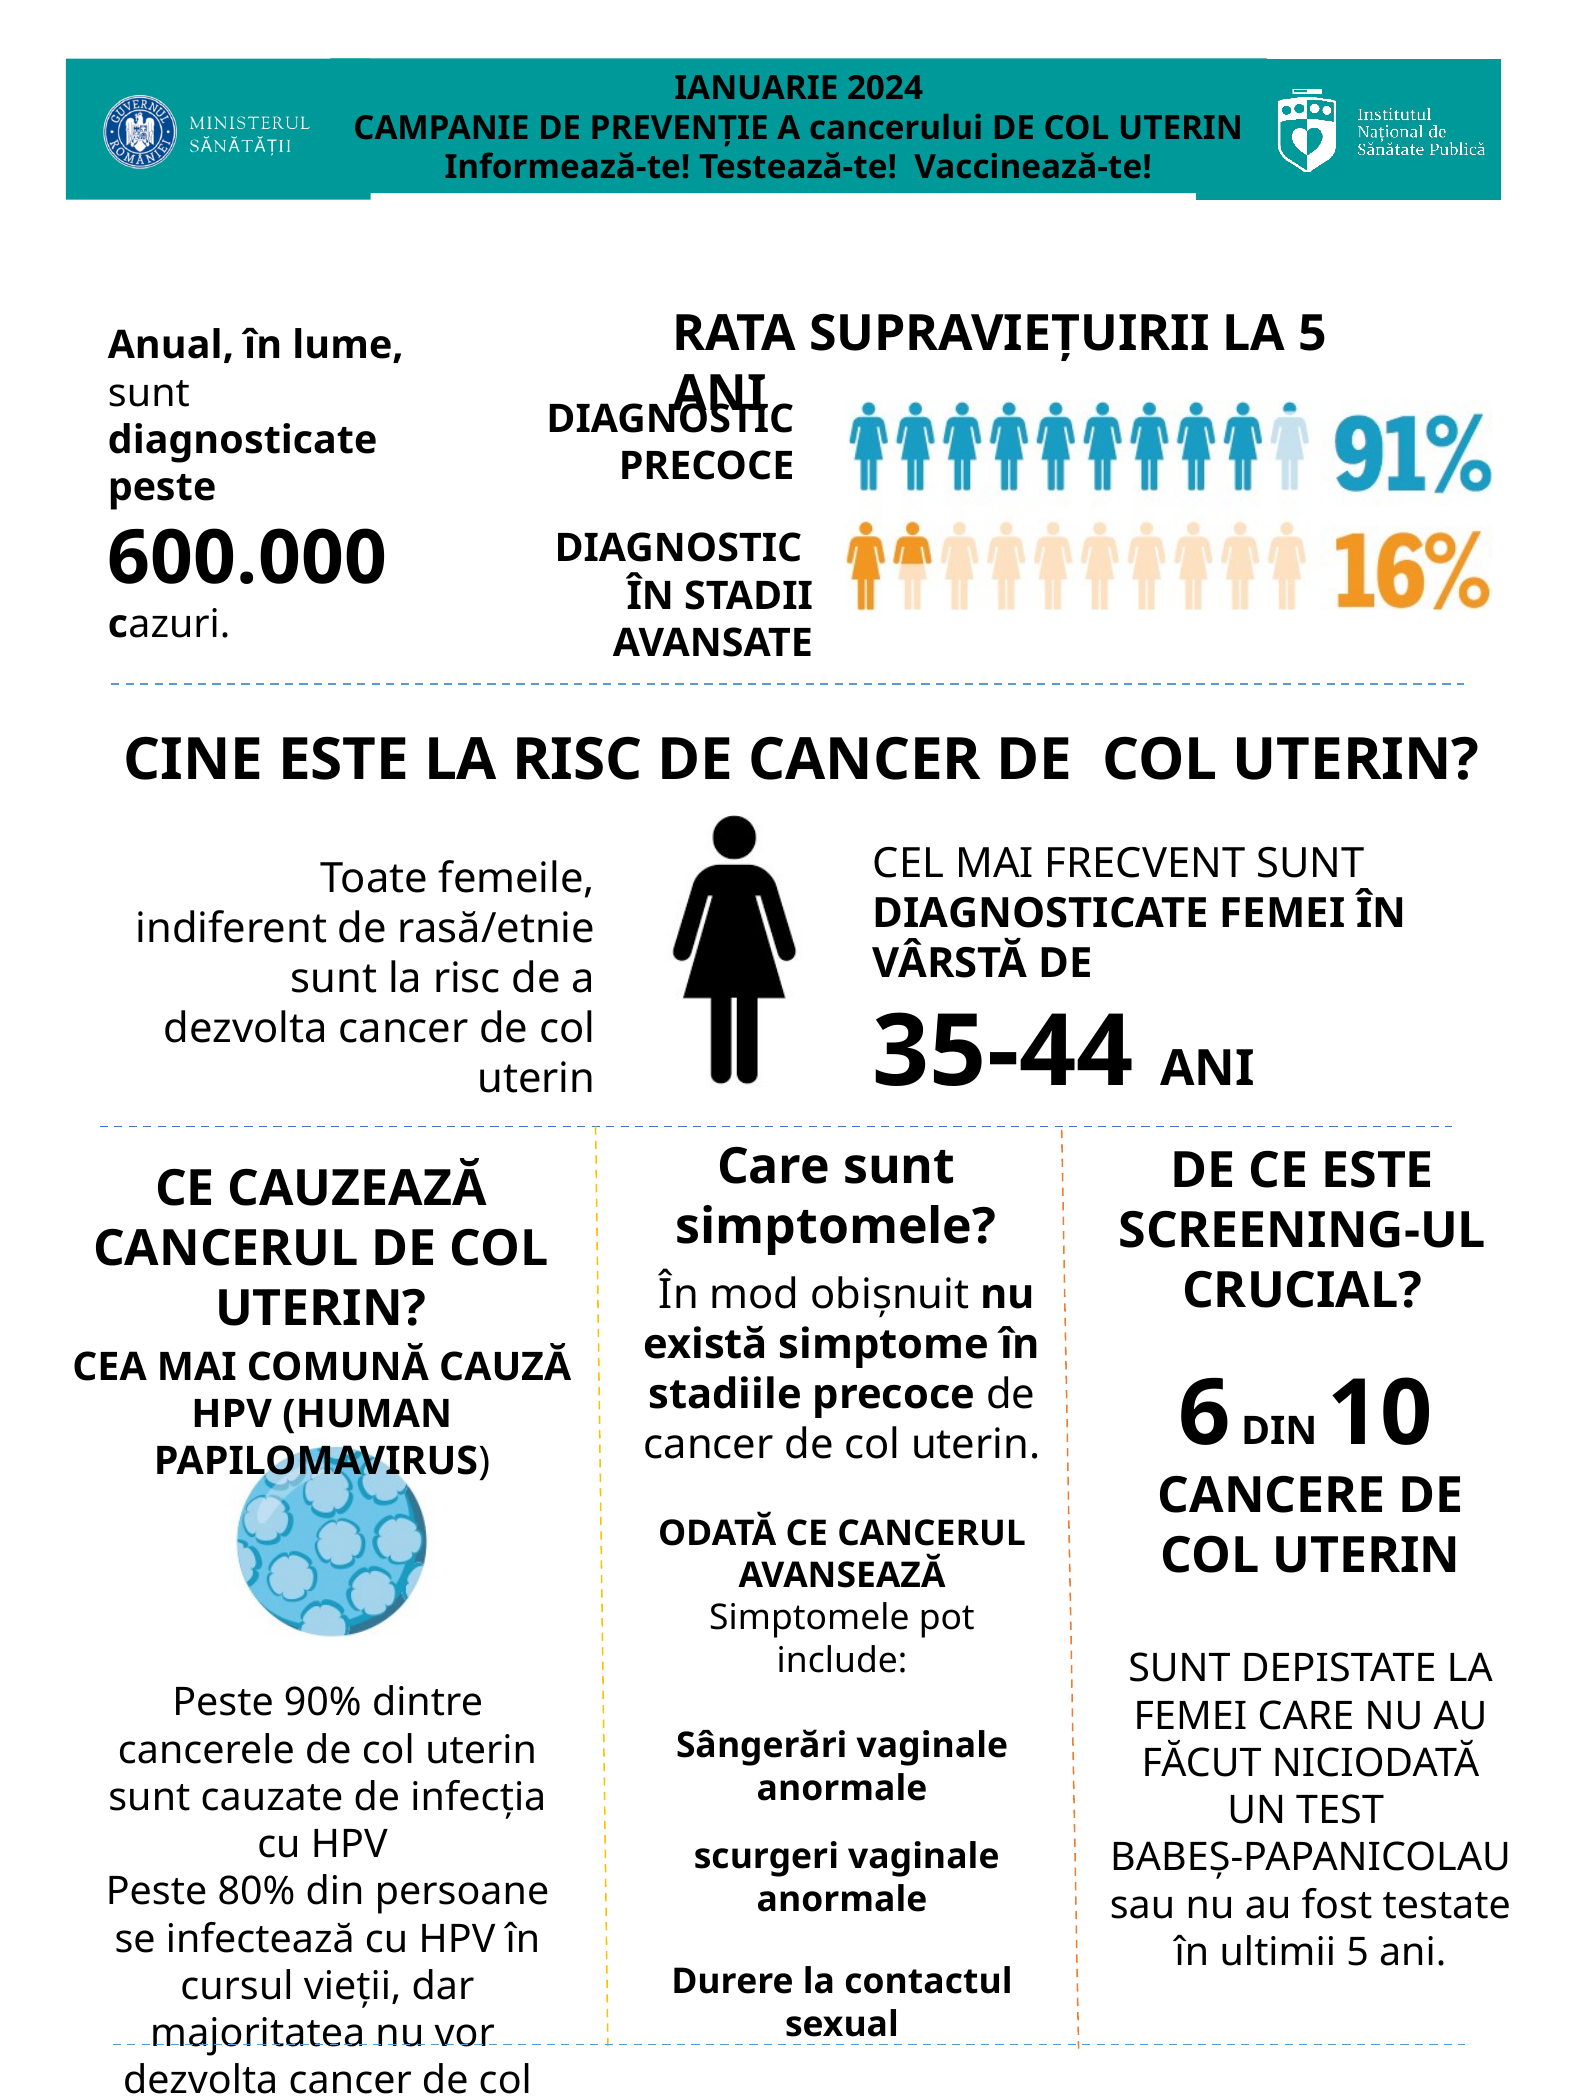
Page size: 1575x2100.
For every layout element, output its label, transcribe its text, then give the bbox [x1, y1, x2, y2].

text_box Care sunt simptomele? [609, 1126, 1063, 1262]
text_box RATA SUPRAVIEȚUIRII LA 5 ANI [657, 293, 1413, 428]
text_box Peste 90% dintre cancerele de col uterin sunt cauzate de infecția cu HPV Peste 80% din persoane se infectează cu HPV în cursul vieții, dar majoritatea nu vor dezvolta cancer de col uterin. [79, 1669, 577, 2100]
picture [1268, 83, 1495, 172]
picture [598, 815, 871, 1088]
text_box DIAGNOSTIC PRECOCE [505, 385, 810, 495]
text_box Anual, în lume, sunt diagnosticate peste 600.000 cazuri. [93, 312, 473, 654]
text_box 6 DIN 10 CANCERE DE COL UTERIN SUNT DEPISTATE LA FEMEI CARE NU AU FĂCUT NICIODATĂ UN TEST BABEȘ-PAPANICOLAU sau nu au fost testate în ultimii 5 ani. [1093, 1345, 1528, 1981]
text_box DIAGNOSTIC ÎN STADII AVANSATE [437, 515, 828, 672]
text_box CEA MAI COMUNĂ CAUZĂ HPV (HUMAN PAPILOMAVIRUS) [33, 1333, 611, 1490]
text_box CE CAUZEAZĂ CANCERUL DE COL UTERIN? [32, 1148, 610, 1344]
text_box [1196, 59, 1501, 200]
text_box DE CE ESTE SCREENING-UL CRUCIAL? [1092, 1130, 1513, 1326]
text_box [65, 58, 371, 200]
text_box CEL MAI FRECVENT SUNT DIAGNOSTICATE FEMEI ÎN VÂRSTĂ DE 35-44 ANI [858, 827, 1485, 1113]
picture [846, 385, 1493, 622]
text_box Toate femeile, indiferent de rasă/etnie sunt la risc de a dezvolta cancer de col uterin [112, 843, 611, 1109]
text_box În mod obișnuit nu există simptome în stadiile precoce de cancer de col uterin. ODATĂ CE CANCERUL AVANSEAZĂ Simptomele pot include: Sângerări vaginale anormale scurgeri vaginale anormale Durere la contactul sexual [628, 1259, 1057, 2051]
text_box CINE ESTE LA RISC DE CANCER DE COL UTERIN? [108, 713, 1510, 799]
picture [216, 1490, 460, 1643]
text_box IANUARIE 2024 CAMPANIE DE PREVENȚIE A cancerului DE COL UTERIN Informează-te! Testează-te! Vaccinează-te! [330, 58, 1268, 194]
picture [66, 83, 330, 172]
